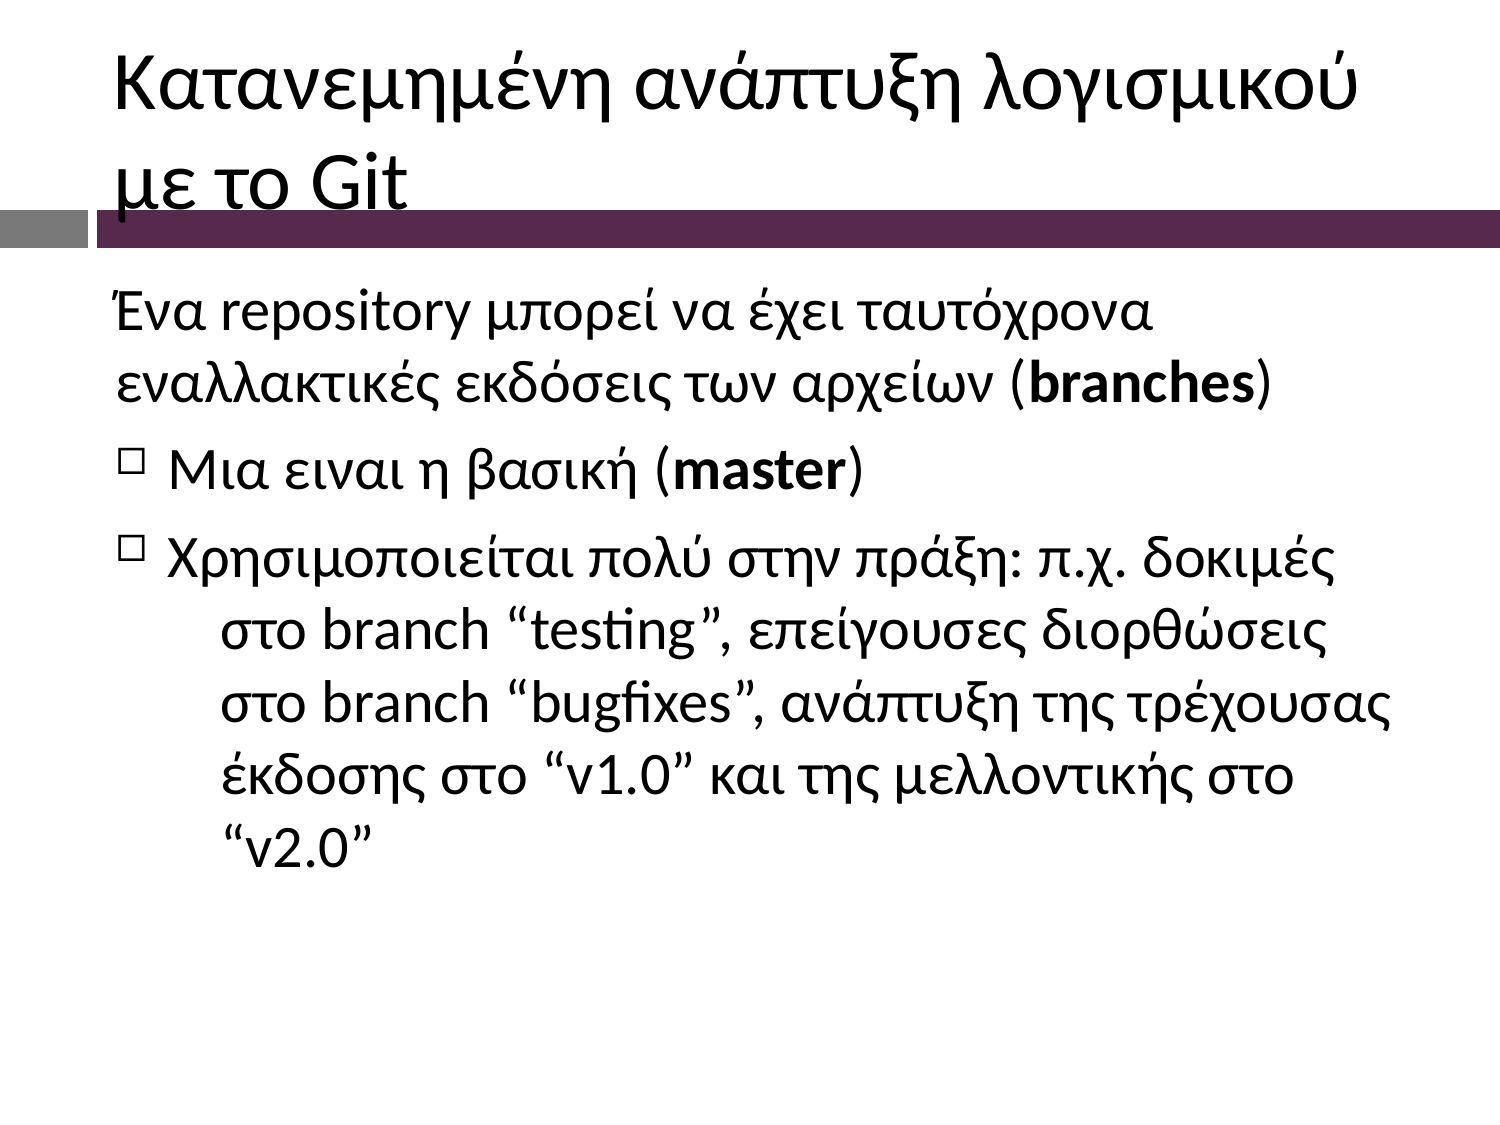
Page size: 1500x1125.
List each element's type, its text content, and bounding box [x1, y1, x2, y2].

list Ένα repository μπορεί να έχει ταυτόχρονα εναλλακτικές εκδόσεις των αρχείων (branches) Μια ειναι η βασική (master) Χρησιμοποιείται πολύ στην πράξη: π.χ. δοκιμές στο branch “testing”, επείγουσες διορθώσεις στο branch “bugfixes”, ανάπτυξη της τρέχουσας έκδοσης στο “v1.0” και της μελλοντικής στο “v2.0” [100, 262, 1438, 1000]
title Κατανεμημένη ανάπτυξη λογισμικού με το Git [100, 19, 1438, 182]
